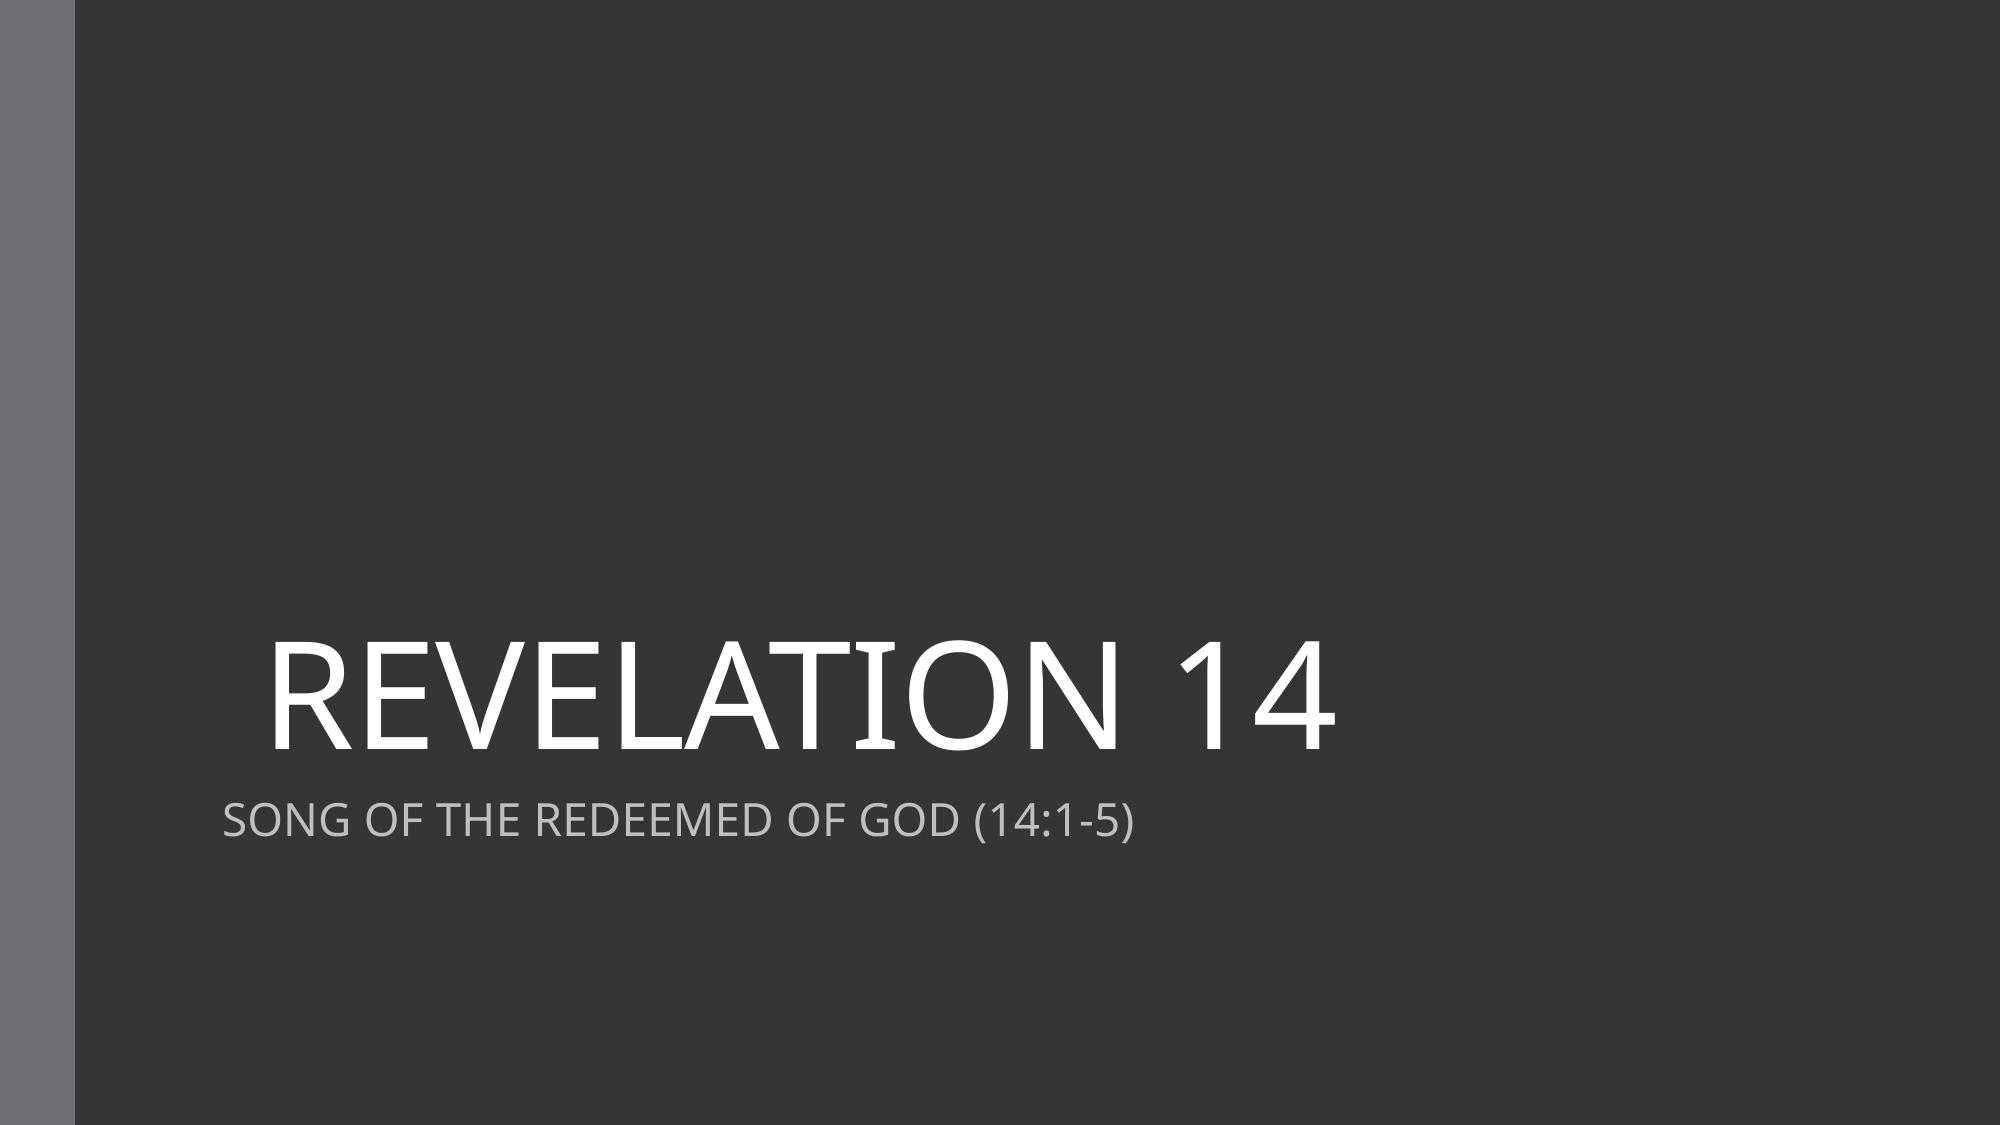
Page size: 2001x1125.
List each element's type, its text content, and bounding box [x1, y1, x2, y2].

subtitle SONG OF THE REDEEMED OF GOD (14:1-5) [206, 787, 1752, 1066]
title REVELATION 14 [206, 124, 1752, 787]
